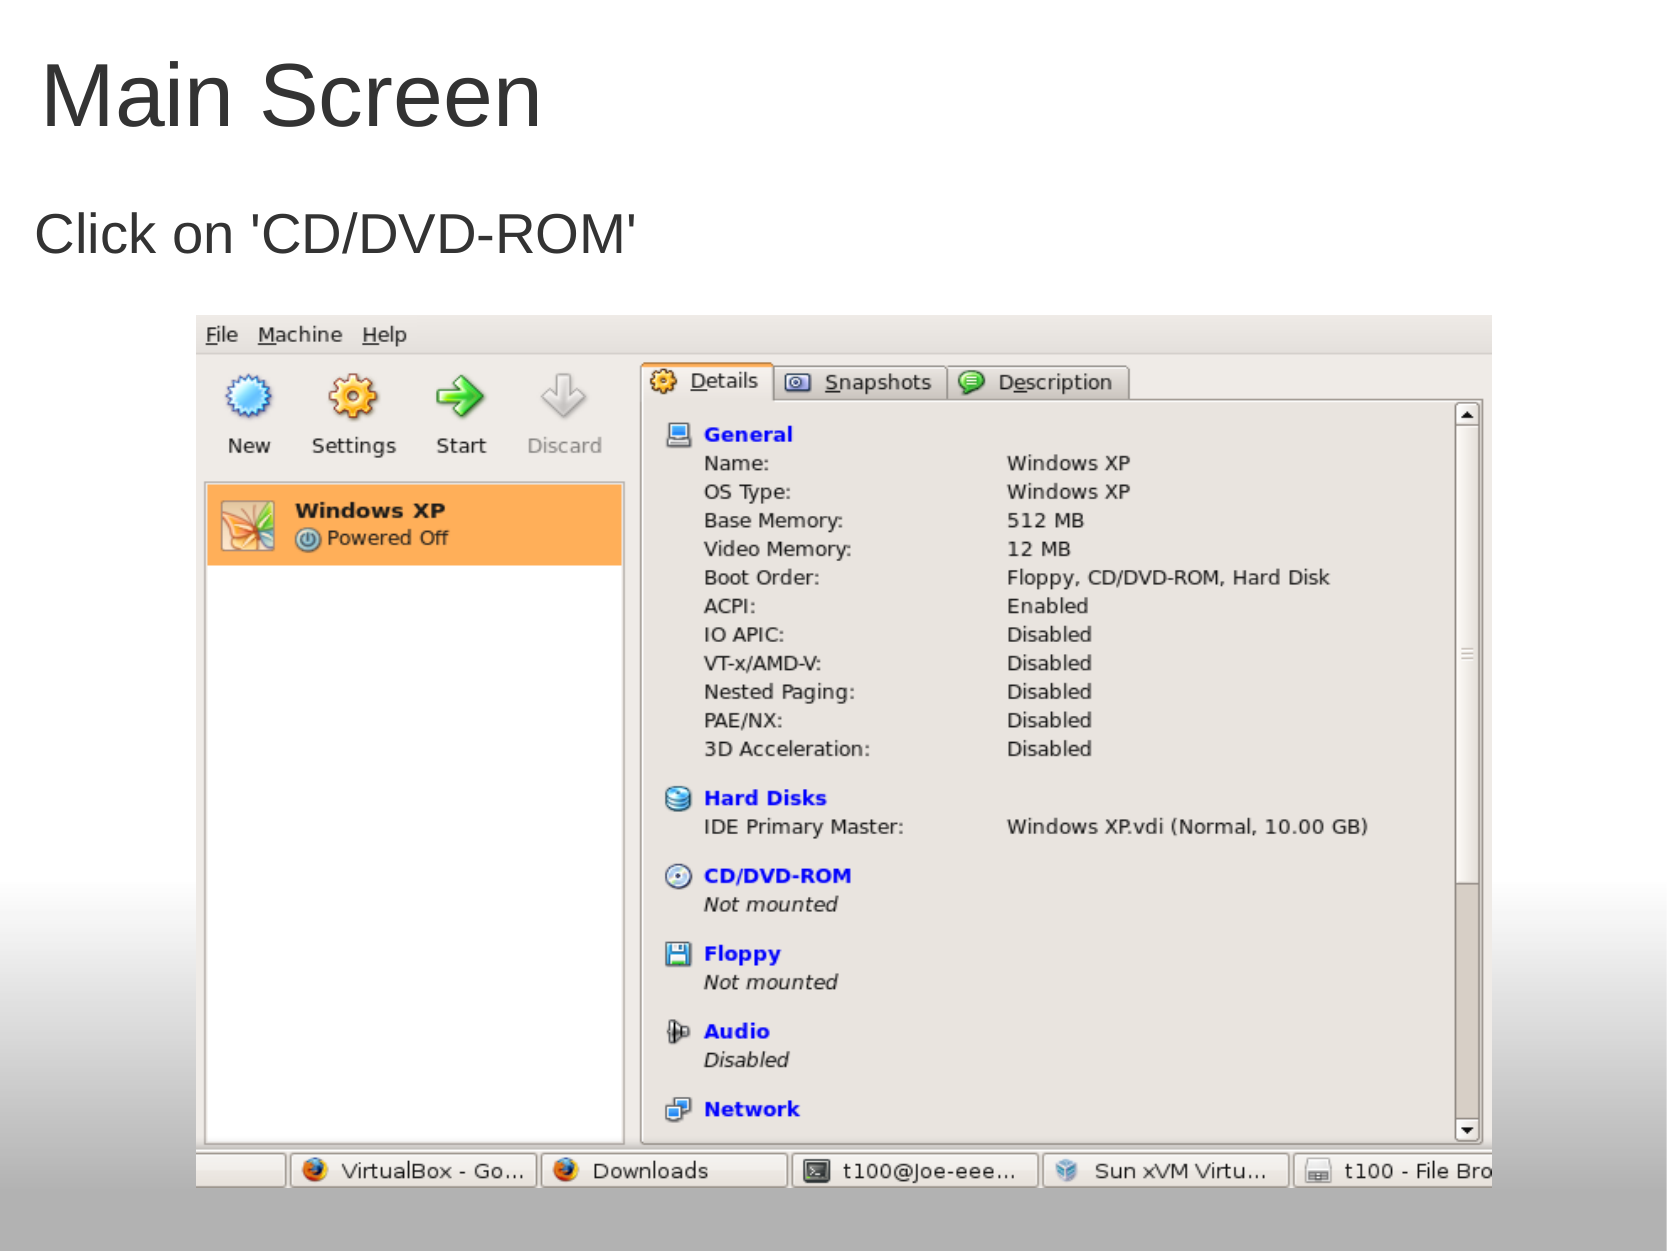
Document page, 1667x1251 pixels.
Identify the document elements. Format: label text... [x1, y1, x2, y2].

picture [0, 0, 1667, 1251]
text_box Click on 'CD/DVD-ROM' [34, 201, 889, 267]
title Main Screen [40, 50, 1627, 201]
